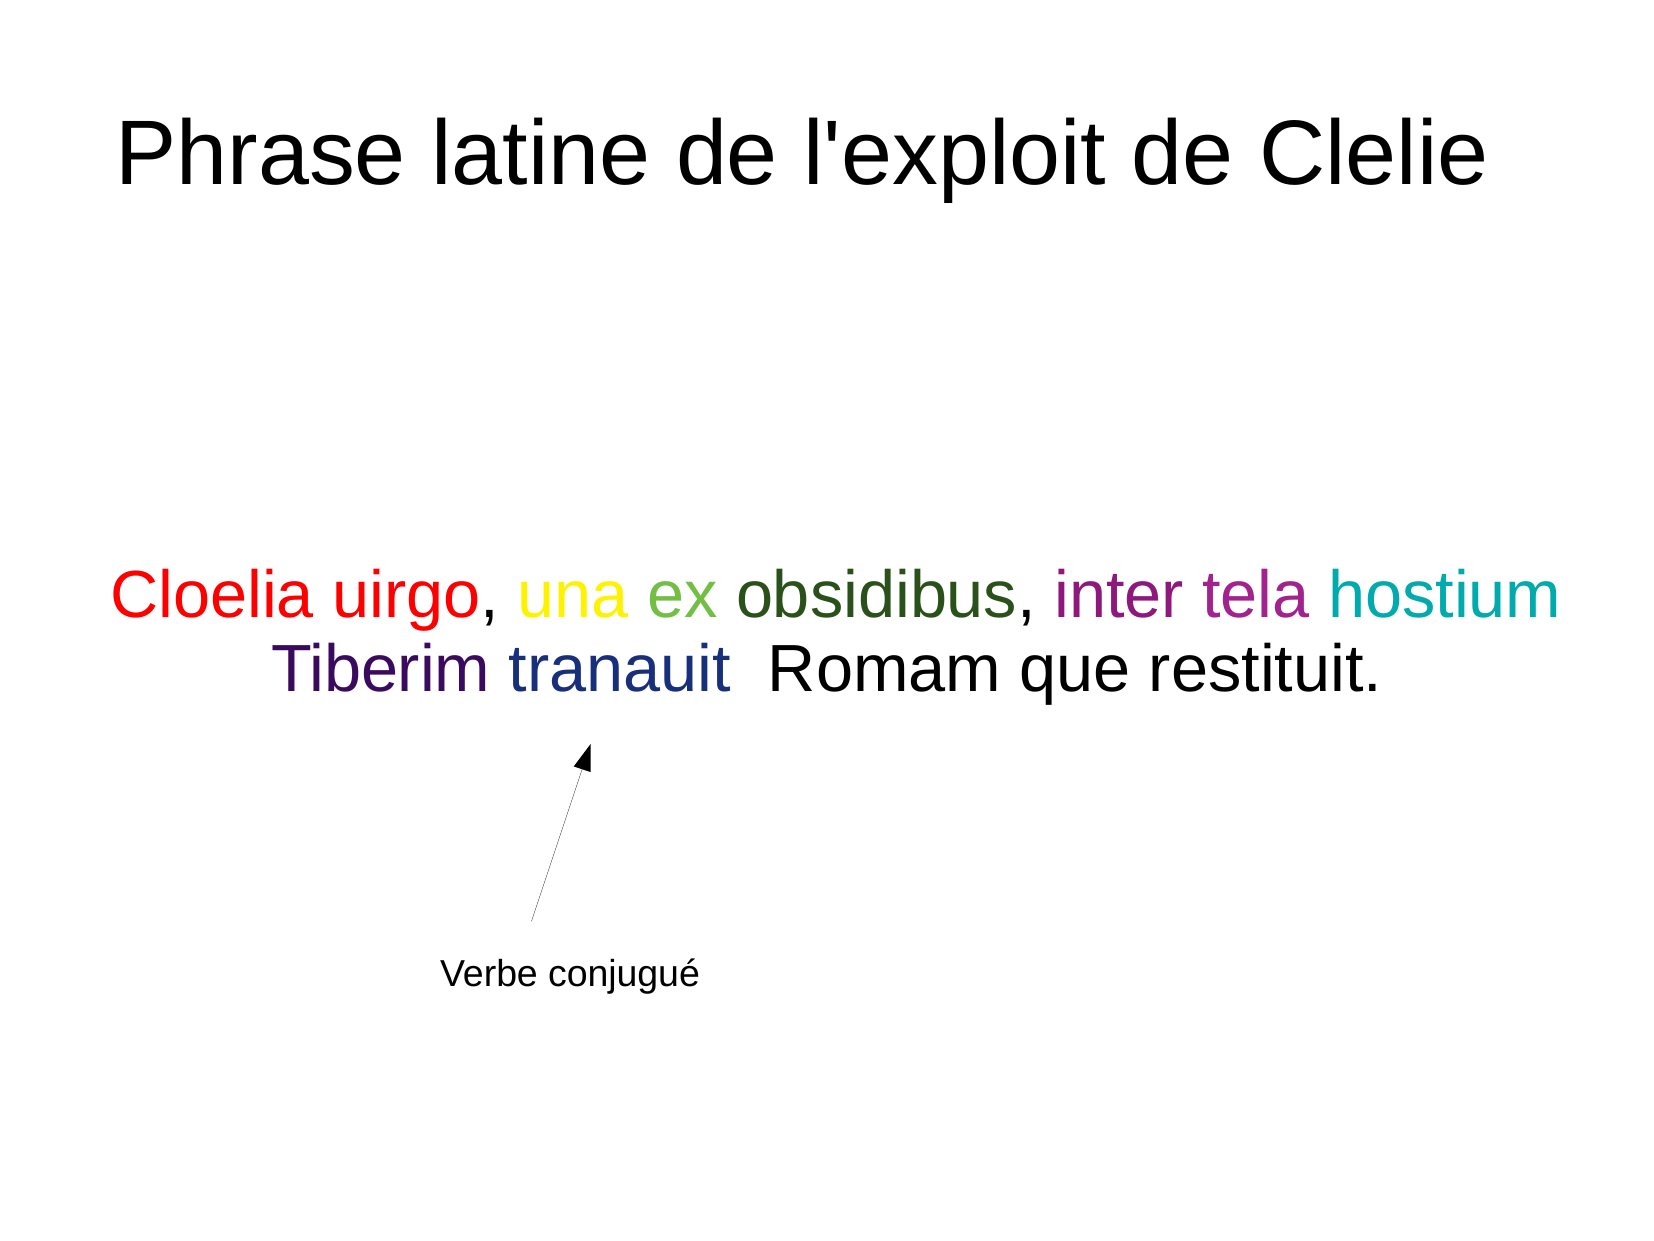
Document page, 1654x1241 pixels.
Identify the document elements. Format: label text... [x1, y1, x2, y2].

text_box Verbe conjugué [425, 944, 726, 1002]
subtitle Cloelia uirgo, una ex obsidibus, inter tela hostium Tiberim tranauit Romam que restituit. [82, 271, 1571, 991]
title Phrase latine de l'exploit de Clelie [59, 49, 1548, 257]
